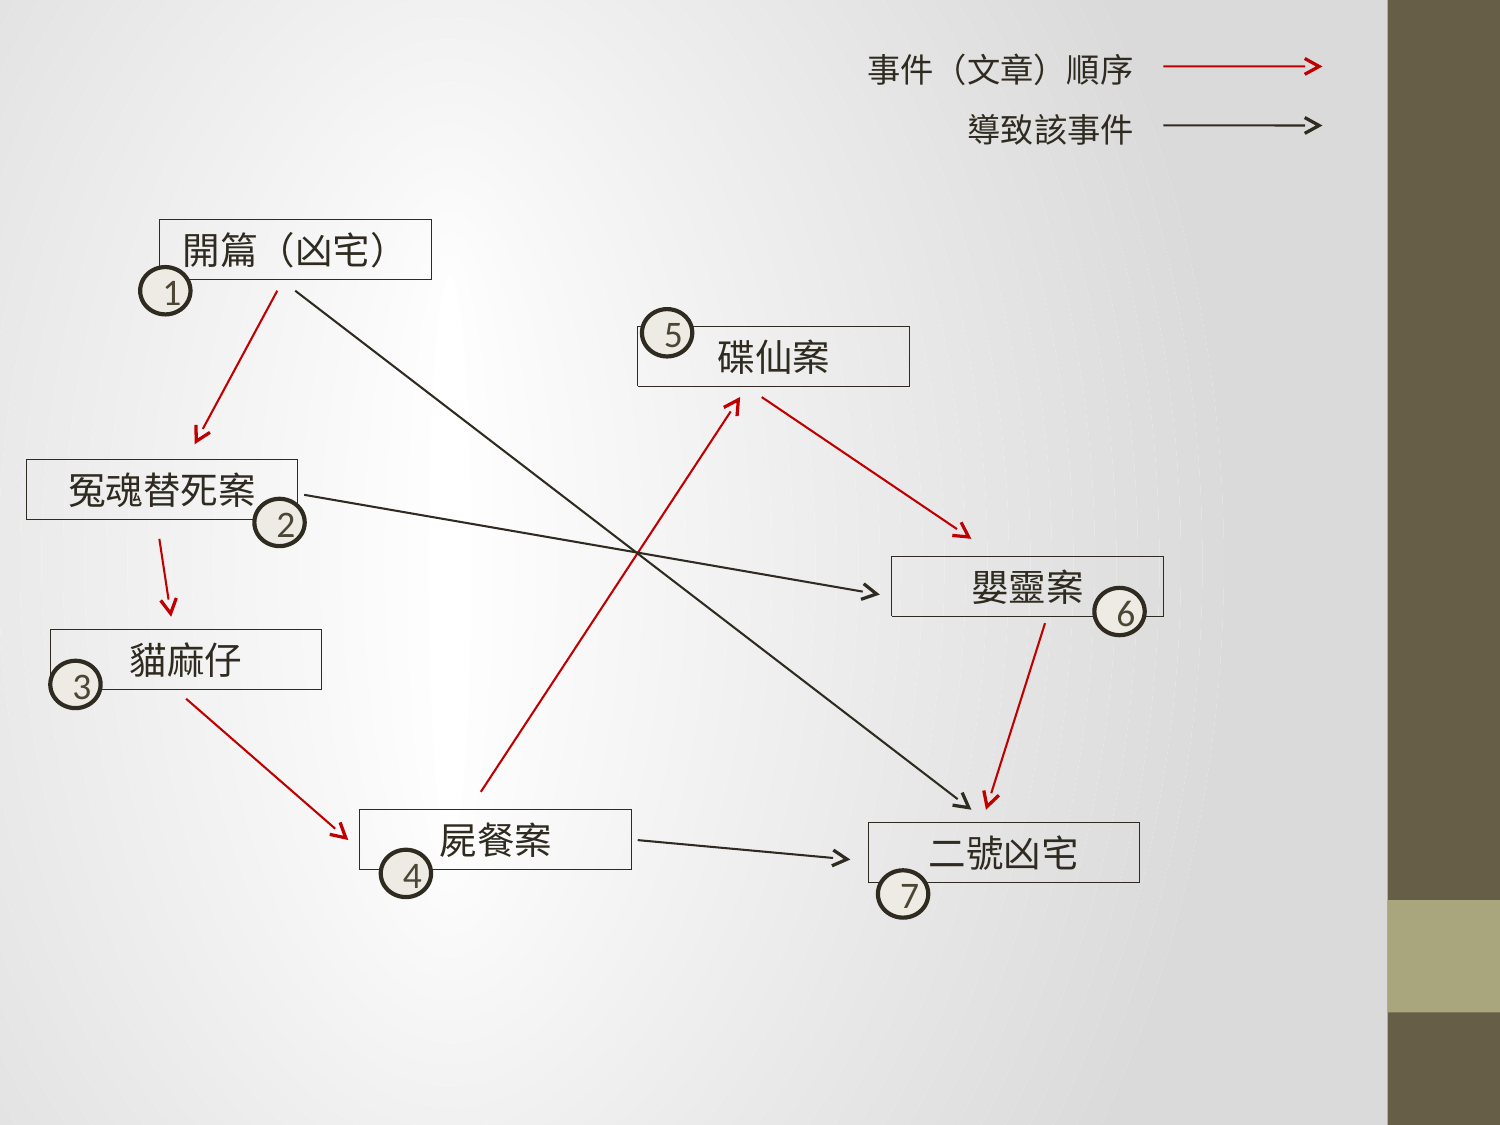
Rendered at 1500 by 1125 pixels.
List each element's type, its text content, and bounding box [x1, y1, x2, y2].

text_box 導致該事件 [823, 101, 1149, 157]
text_box 6 [1094, 587, 1145, 636]
text_box 嬰靈案 [891, 556, 1164, 617]
text_box 事件（文章）順序 [823, 41, 1149, 97]
text_box 屍餐案 [359, 809, 632, 870]
text_box 1 [140, 267, 191, 315]
text_box 5 [641, 309, 693, 357]
text_box 4 [380, 849, 432, 898]
text_box 二號凶宅 [868, 822, 1140, 883]
text_box 3 [50, 660, 101, 709]
text_box 2 [254, 498, 305, 547]
text_box 冤魂替死案 [26, 459, 298, 520]
text_box 貓麻仔 [50, 629, 322, 690]
text_box 開篇（凶宅） [159, 219, 432, 280]
text_box 碟仙案 [637, 326, 910, 387]
text_box 7 [877, 870, 929, 918]
